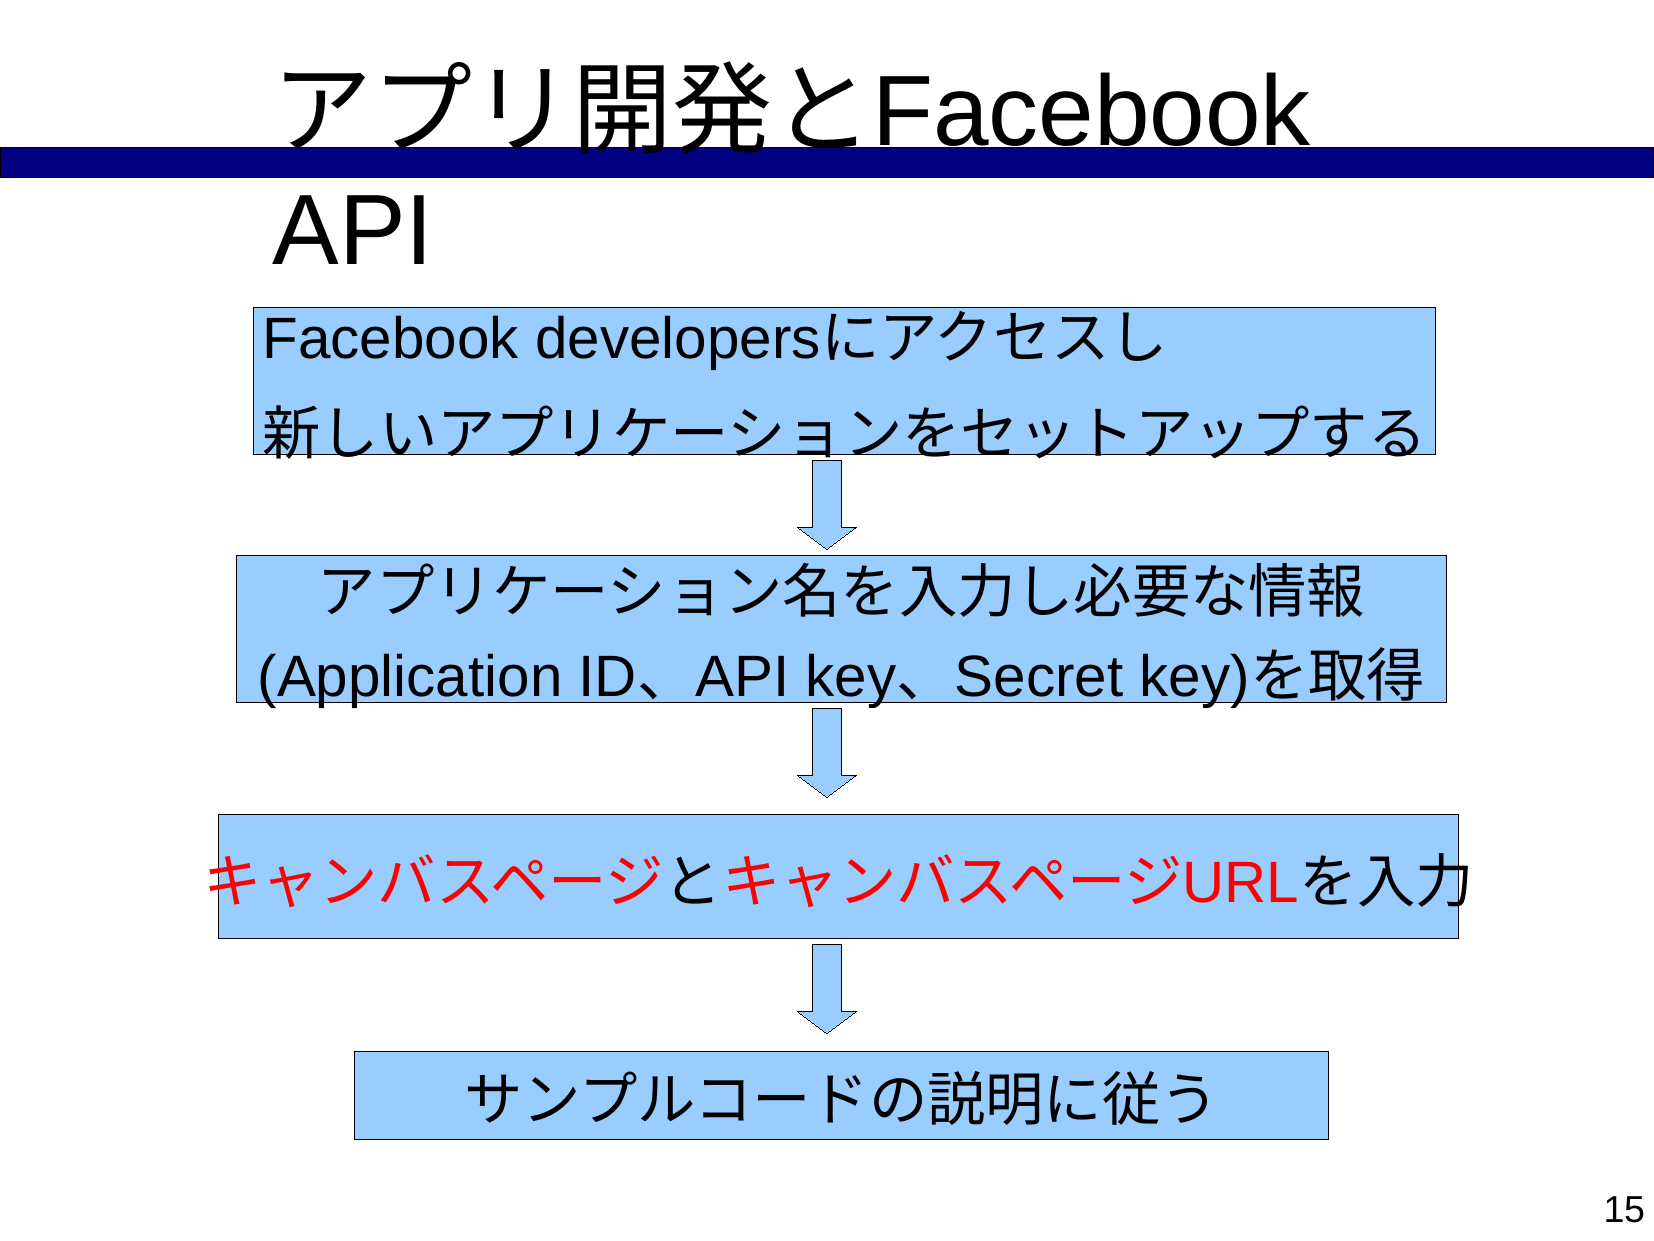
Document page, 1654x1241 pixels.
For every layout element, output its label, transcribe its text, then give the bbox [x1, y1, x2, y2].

text_box 15 [1588, 1181, 1654, 1239]
text_box [0, 147, 1654, 178]
text_box アプリケーション名を入力し必要な情報 (Application ID、API key、Secret key)を取得 [236, 555, 1447, 703]
text_box [206, 915, 1595, 1241]
text_box [797, 460, 857, 550]
text_box アプリ開発とFacebook API [257, 22, 1439, 149]
text_box キャンバスページとキャンバスページURLを入力 [218, 814, 1459, 939]
text_box [797, 708, 857, 798]
text_box Facebook developersにアクセスし 新しいアプリケーションをセットアップする [253, 307, 1436, 455]
text_box サンプルコードの説明に従う [354, 1051, 1329, 1140]
